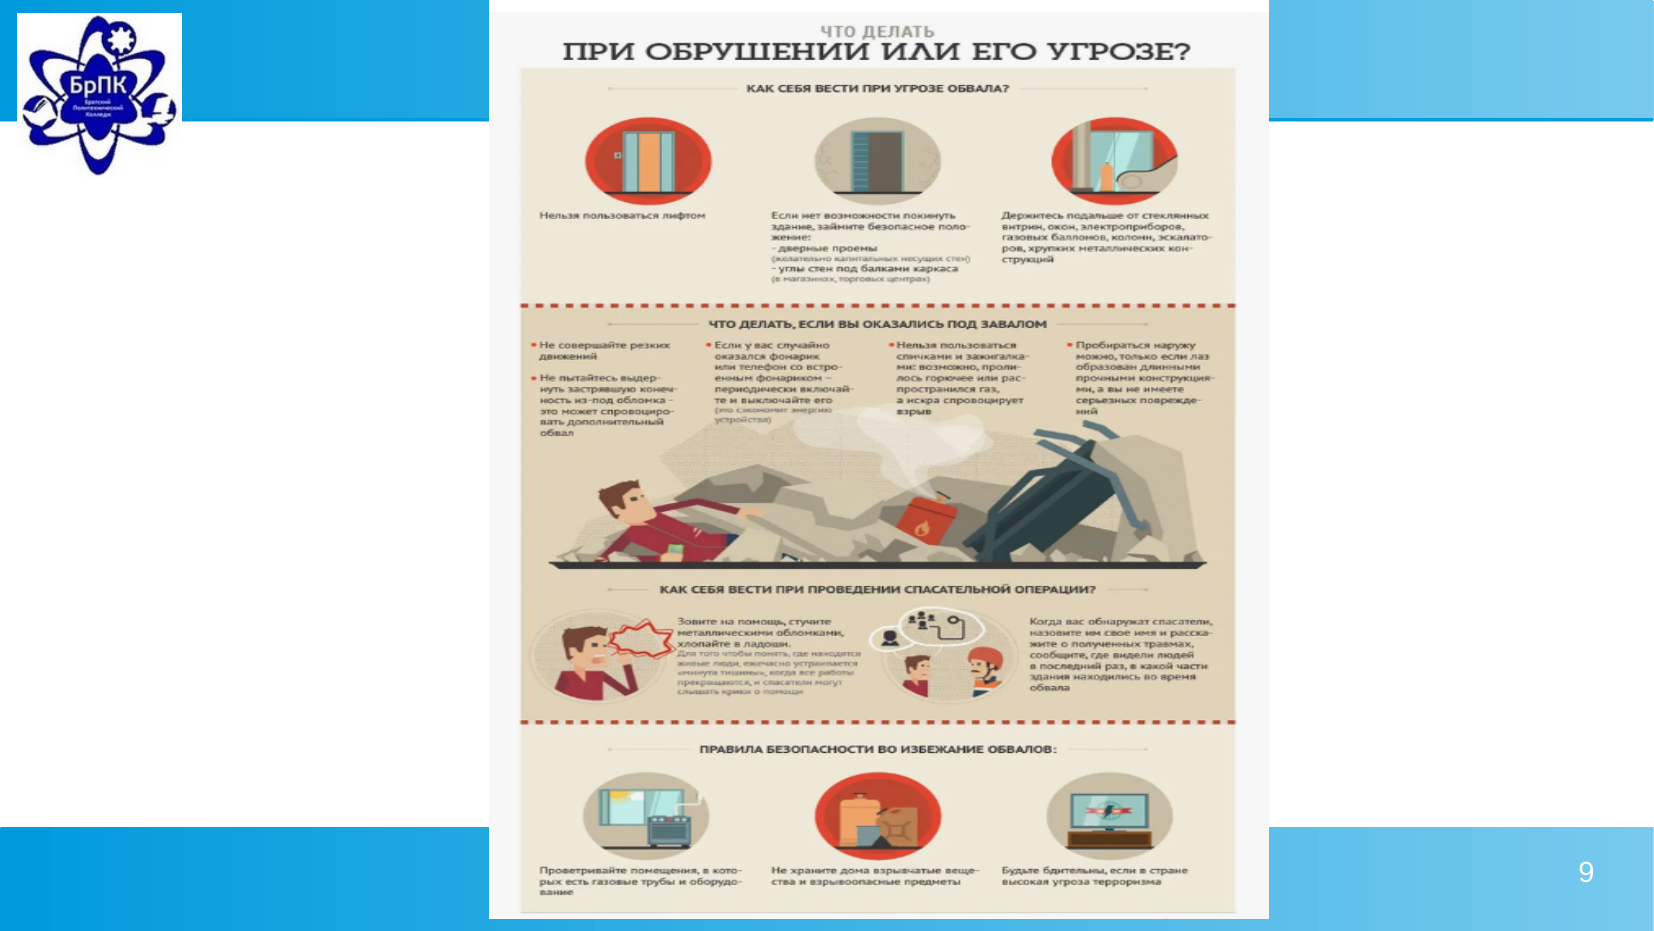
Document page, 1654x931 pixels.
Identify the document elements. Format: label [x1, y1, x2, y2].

picture [17, 14, 182, 178]
picture [489, 0, 1269, 919]
